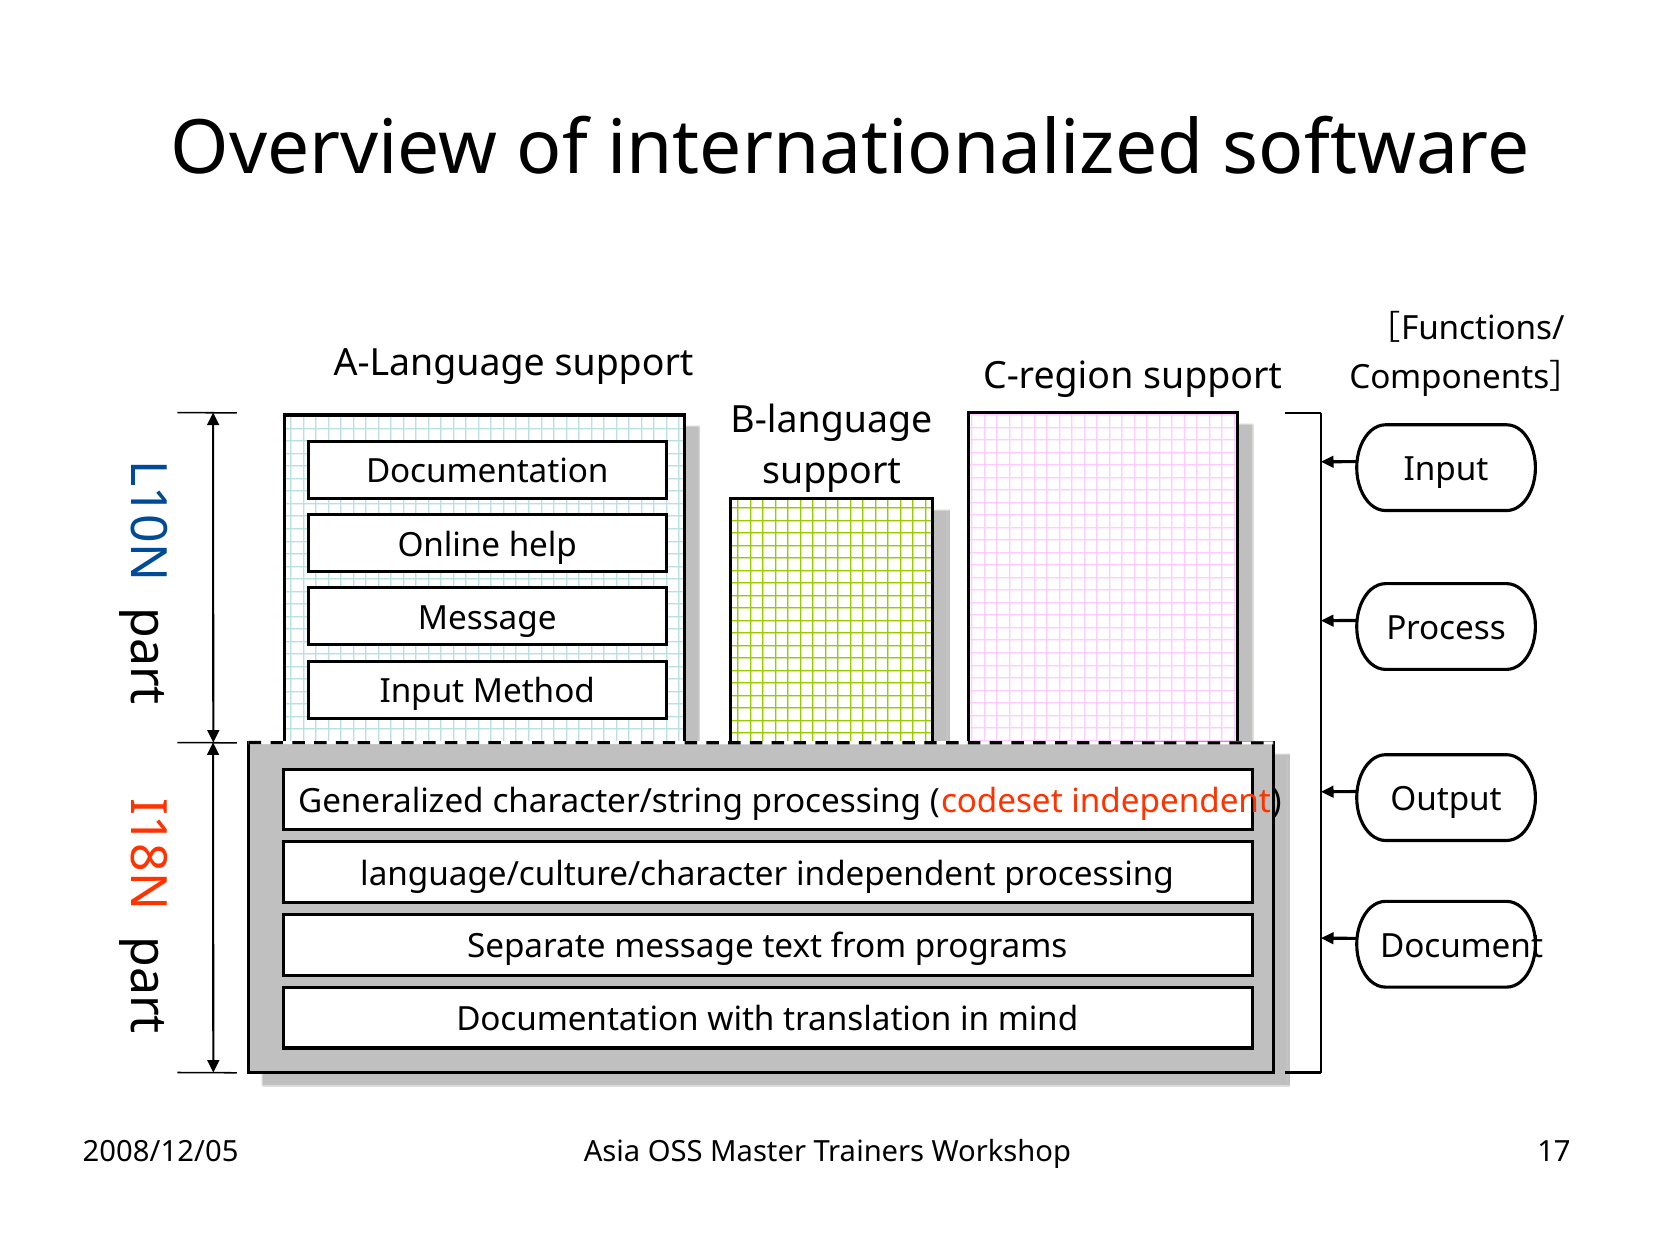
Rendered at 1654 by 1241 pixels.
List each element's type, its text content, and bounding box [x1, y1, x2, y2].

text_box Documentation with translation in mind [283, 987, 1253, 1048]
text_box Documentation [308, 441, 667, 499]
title Overview of internationalized software [106, 40, 1595, 249]
text_box Input [1356, 424, 1536, 511]
text_box I18N part [109, 783, 193, 1049]
text_box [968, 412, 1238, 741]
text_box language/culture/character independent processing [283, 841, 1253, 903]
text_box B-language support [694, 412, 969, 474]
text_box Separate message text from programs [283, 914, 1253, 976]
text_box A-Language support [318, 332, 648, 389]
text_box [248, 745, 1274, 1073]
text_box Message [308, 587, 667, 645]
text_box C-region support [968, 343, 1243, 405]
text_box Process [1356, 583, 1536, 670]
text_box Document [1356, 901, 1535, 988]
text_box [730, 498, 933, 741]
text_box L10N part [109, 445, 193, 720]
text_box Input Method [308, 661, 667, 719]
text_box Generalized character/string processing (codeset independent) [283, 769, 1253, 830]
text_box ［Functions/ Components］ [1334, 308, 1548, 392]
text_box Online help [308, 514, 667, 572]
text_box [284, 414, 685, 741]
text_box Output [1356, 754, 1536, 841]
